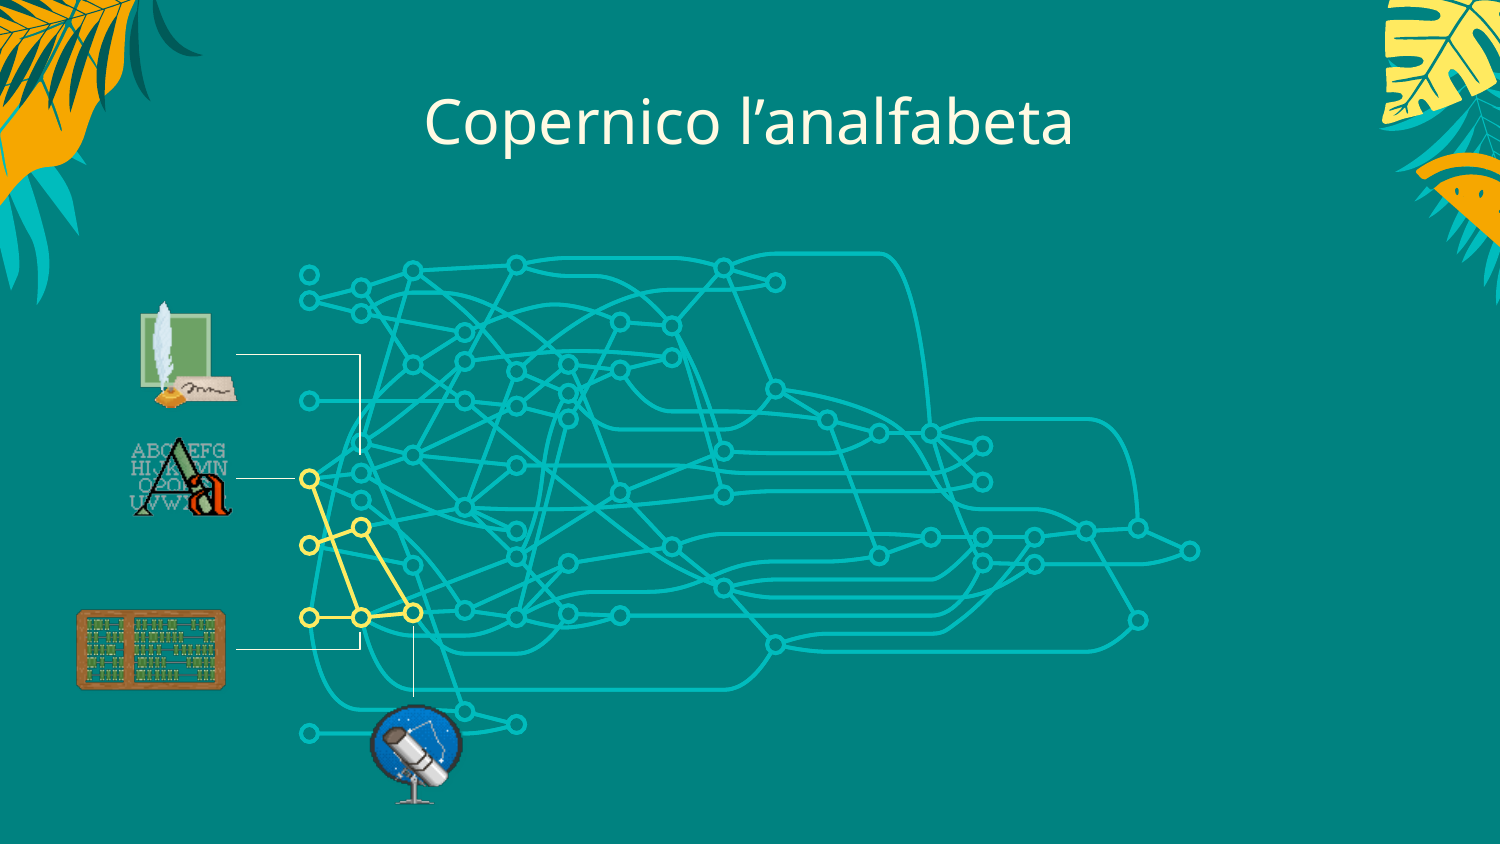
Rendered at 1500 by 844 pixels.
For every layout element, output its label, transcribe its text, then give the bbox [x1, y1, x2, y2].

picture [64, 599, 237, 706]
picture [106, 301, 279, 408]
picture [298, 251, 1201, 810]
title Copernico l’analfabeta [118, 72, 1382, 167]
picture [94, 425, 267, 532]
